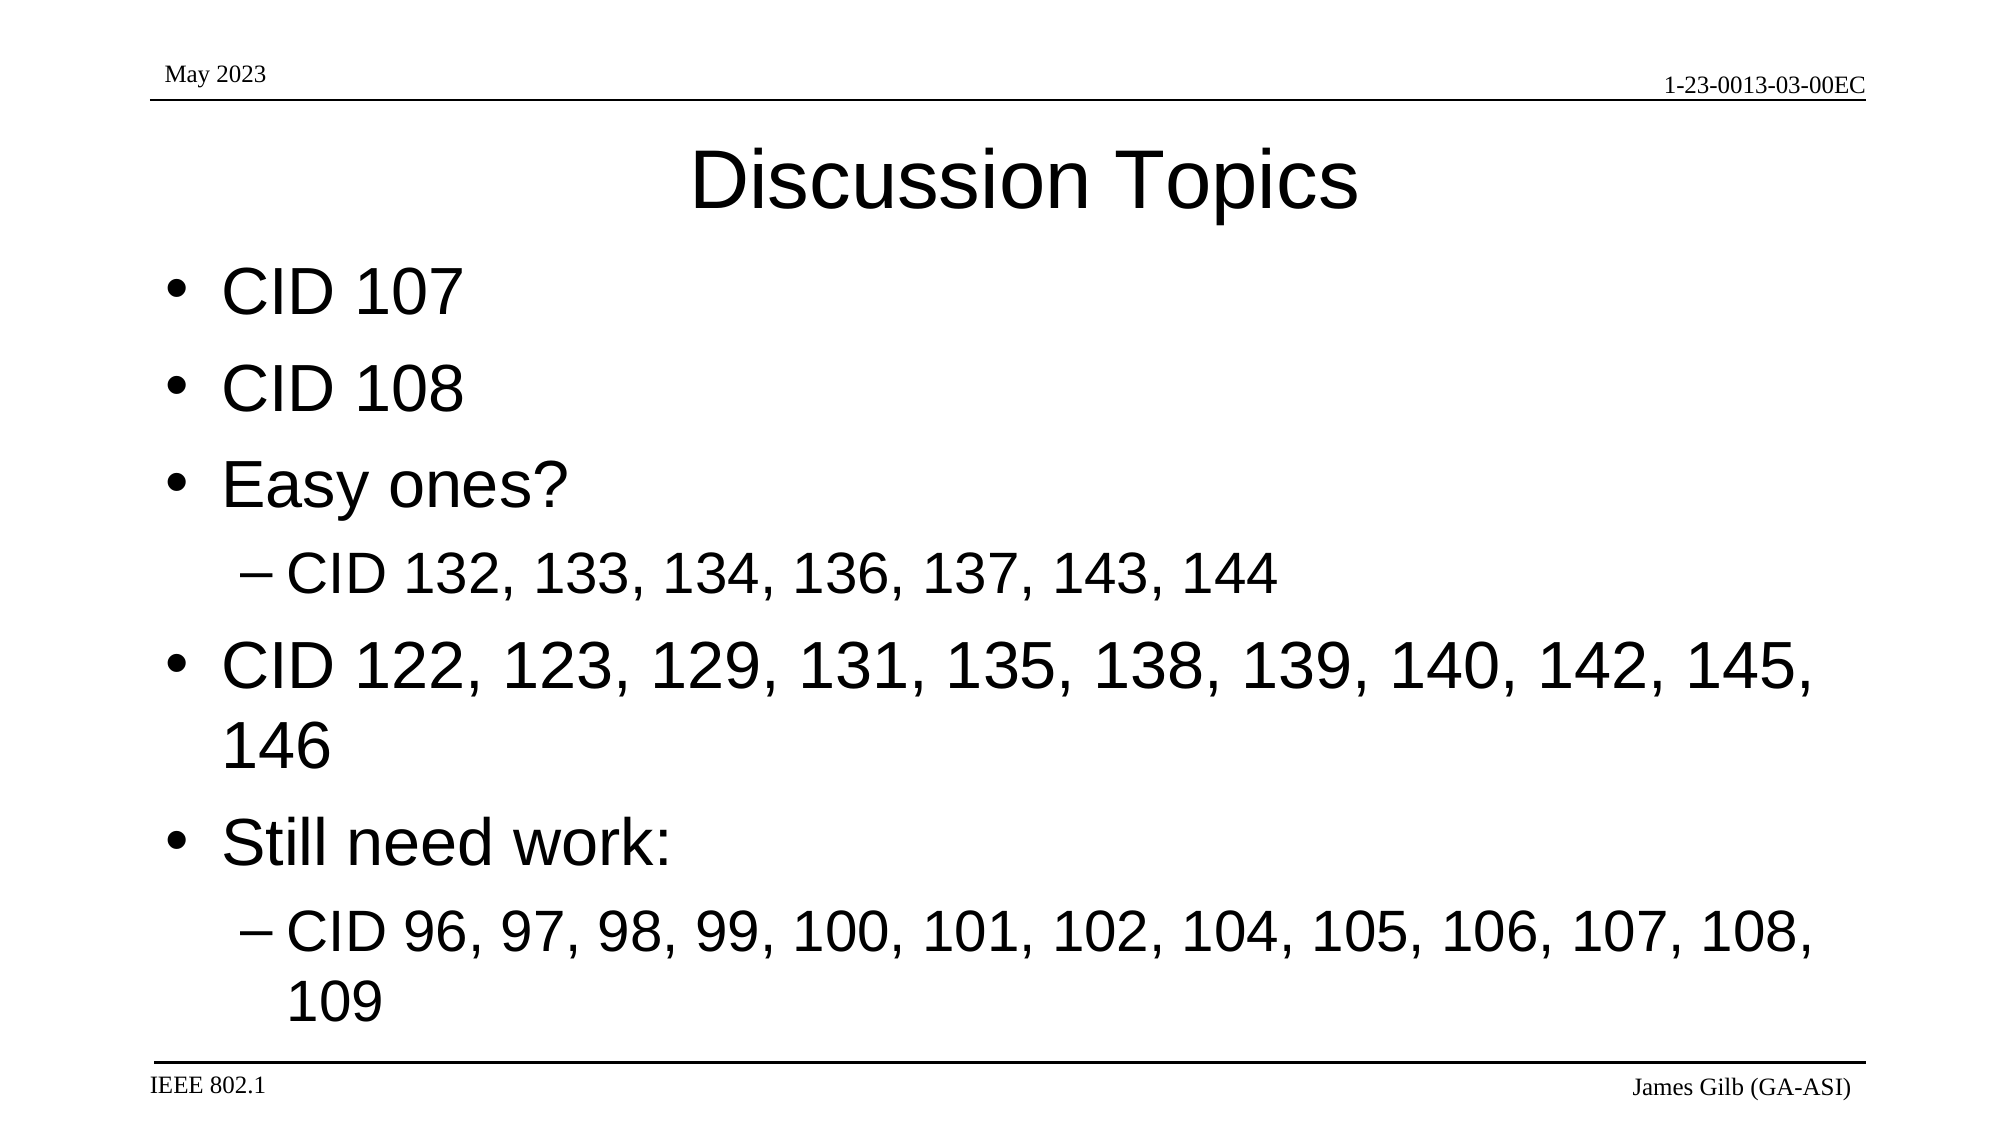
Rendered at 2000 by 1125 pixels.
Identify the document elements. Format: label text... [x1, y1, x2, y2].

list CID 107 CID 108 Easy ones? CID 132, 133, 134, 136, 137, 143, 144 CID 122, 123, 129, 131, 135, 138, 139, 140, 142, 145, 146 Still need work: CID 96, 97, 98, 99, 100, 101, 102, 104, 105, 106, 107, 108, 109 [150, 239, 1900, 1051]
title Discussion Topics [149, 112, 1900, 238]
